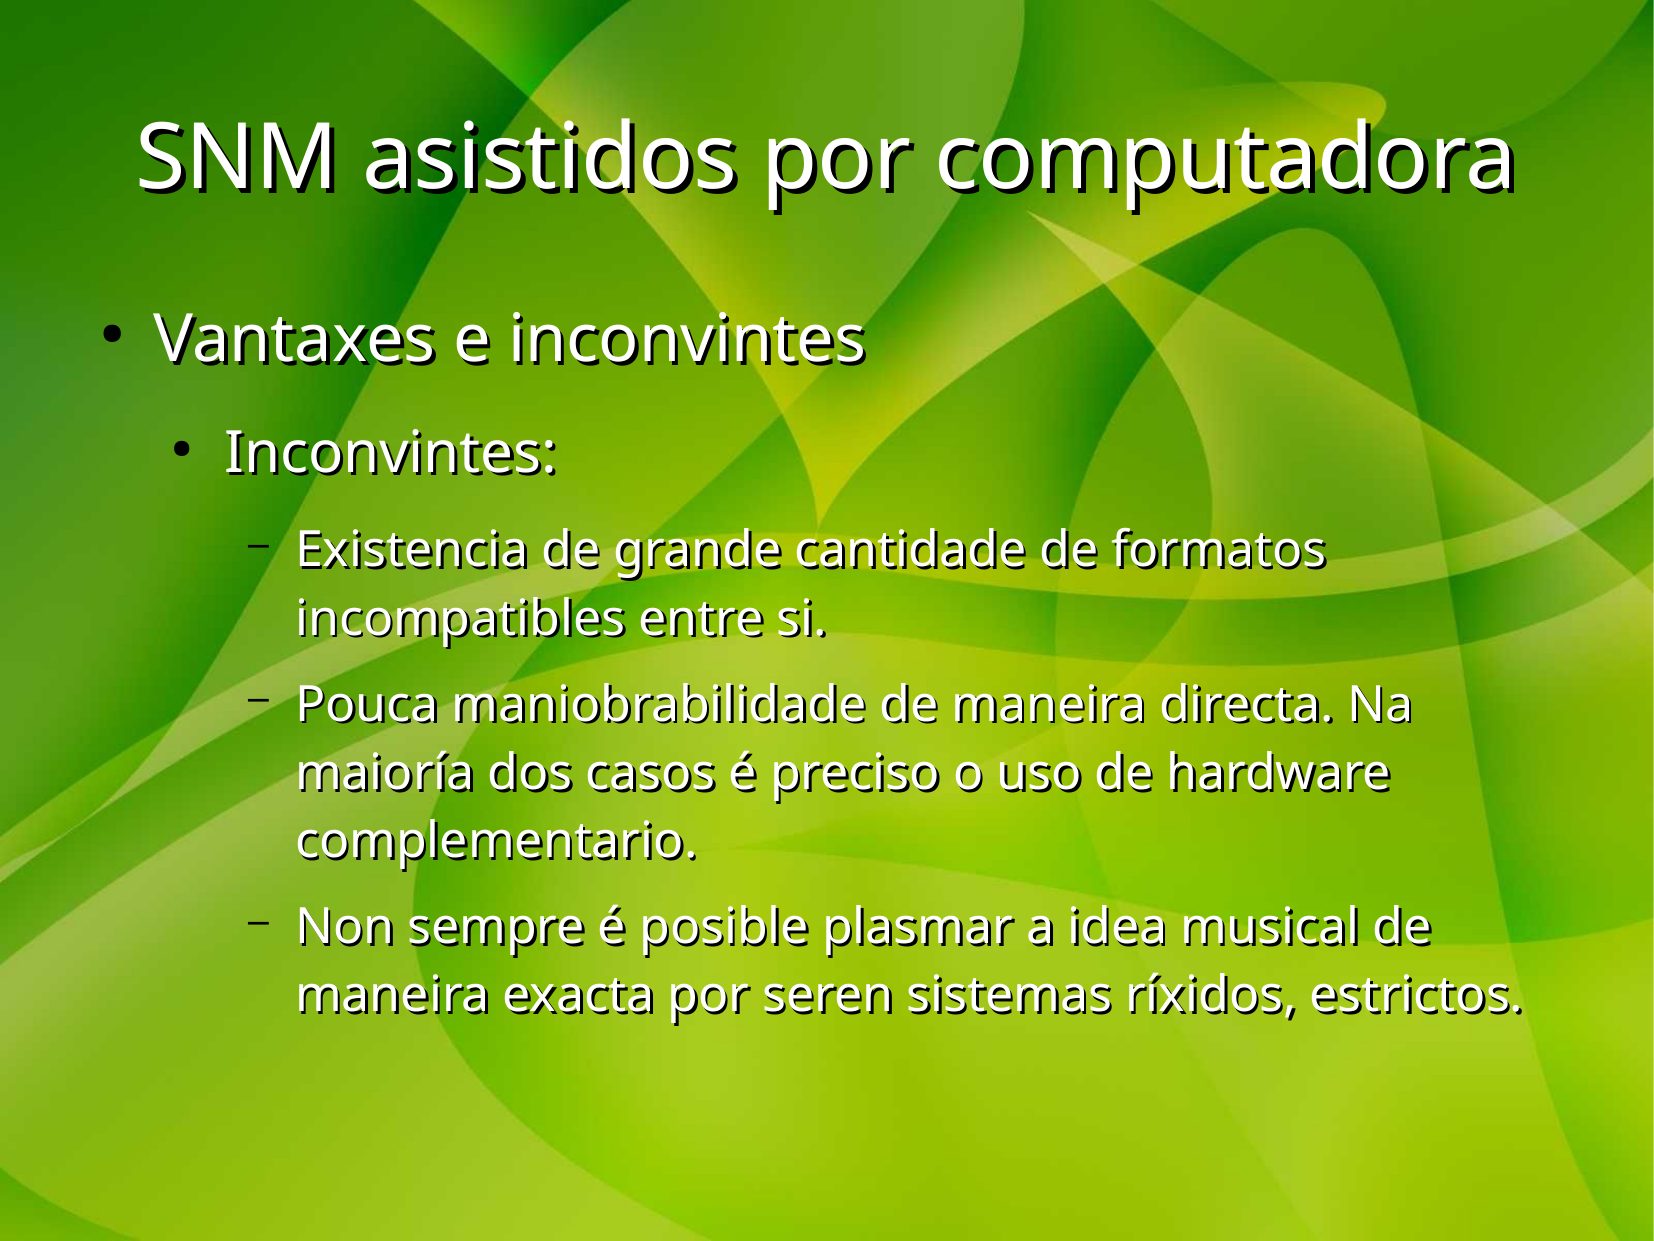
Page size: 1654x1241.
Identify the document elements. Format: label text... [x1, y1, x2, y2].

picture [0, 0, 1654, 1241]
title SNM asistidos por computadora [82, 56, 1571, 250]
list Vantaxes e inconvintes Inconvintes: Existencia de grande cantidade de formatos incompatibles entre si. Pouca maniobrabilidade de maneira directa. Na maioría dos casos é preciso o uso de hardware complementario. Non sempre é posible plasmar a idea musical de maneira exacta por seren sistemas ríxidos, estrictos. [82, 290, 1571, 1094]
